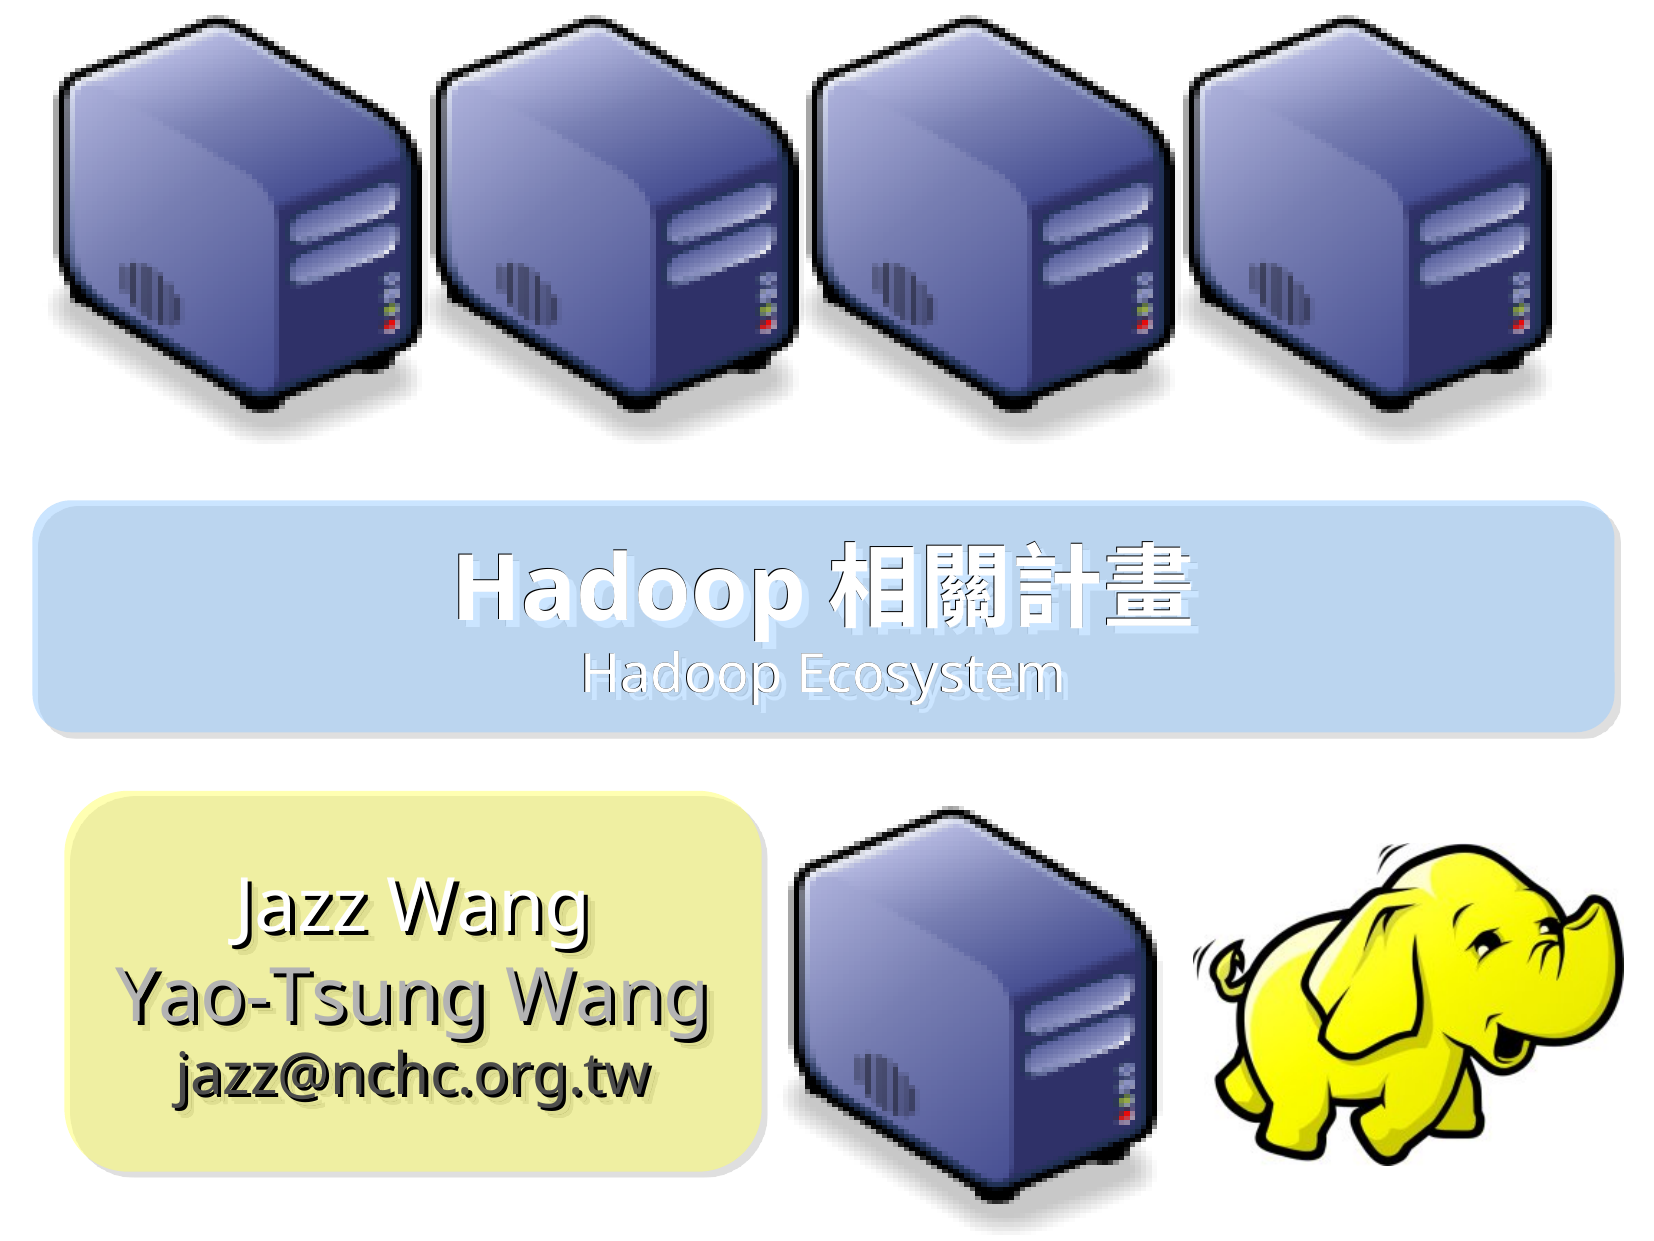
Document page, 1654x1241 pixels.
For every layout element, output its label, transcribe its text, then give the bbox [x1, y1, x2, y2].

text_box Jazz Wang Yao-Tsung Wang jazz@nchc.org.tw [64, 790, 761, 1172]
text_box Hadoop相關計畫 Hadoop Ecosystem [32, 500, 1615, 733]
picture [26, 2, 1596, 498]
picture [761, 793, 1624, 1239]
